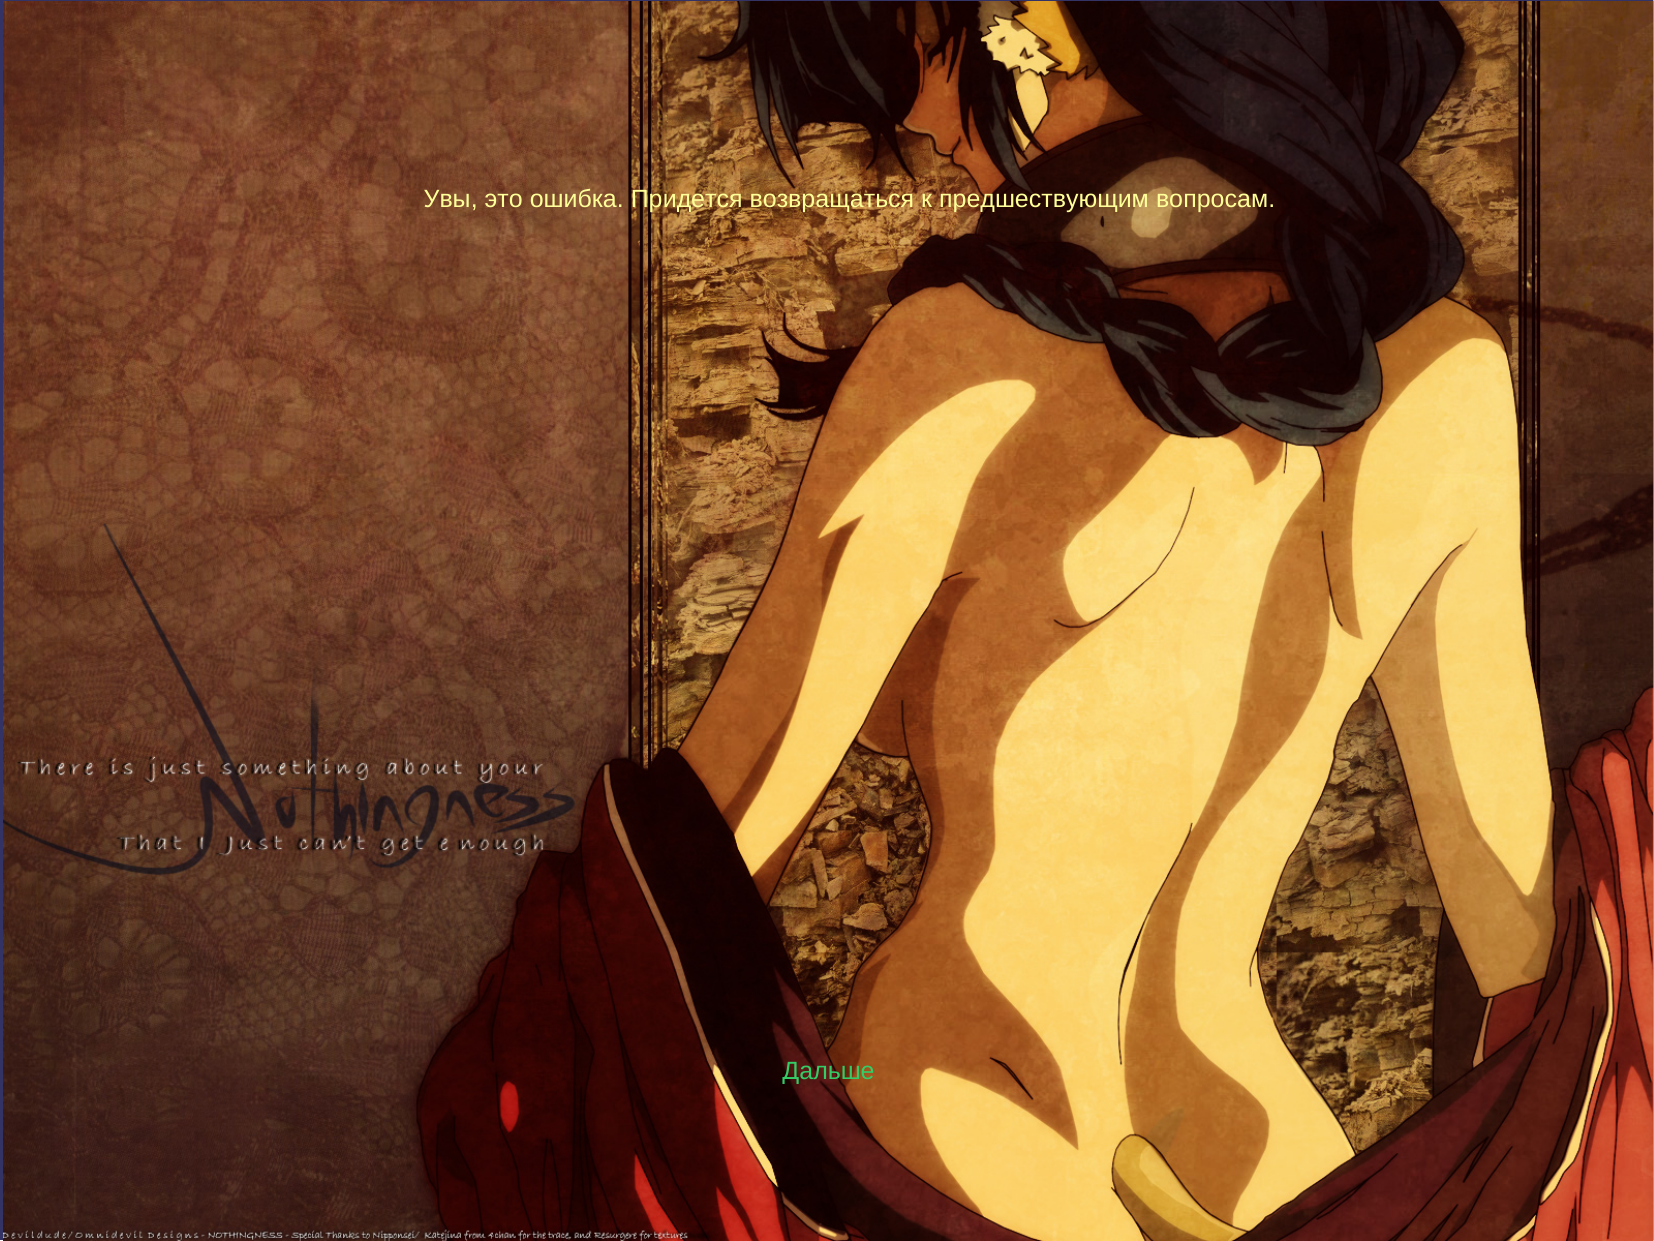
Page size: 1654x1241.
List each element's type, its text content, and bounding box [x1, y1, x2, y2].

picture [3, 1, 1654, 1241]
text_box Увы, это ошибка. Придется возвращаться к предшествующим вопросам. [324, 177, 1506, 266]
text_box Дальше [767, 1049, 942, 1093]
